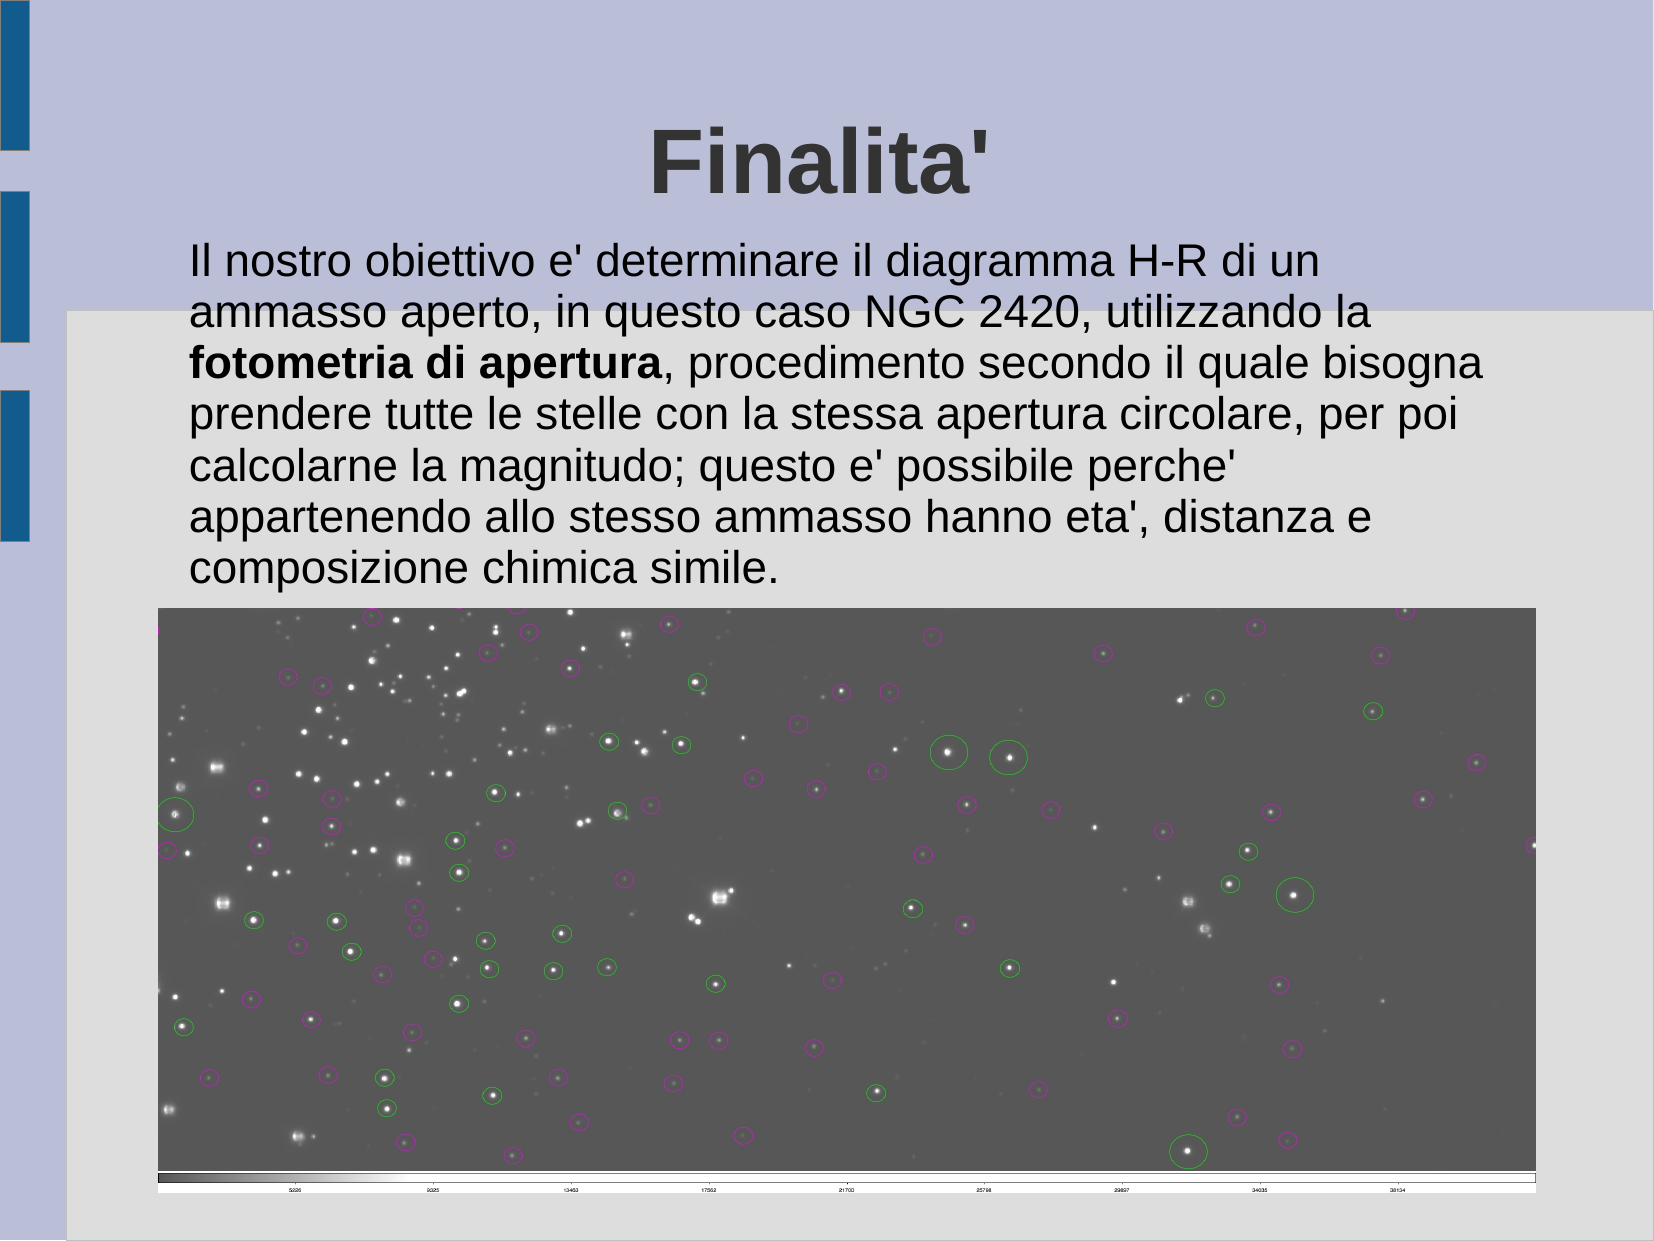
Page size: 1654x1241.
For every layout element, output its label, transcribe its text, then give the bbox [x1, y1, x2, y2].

list Il nostro obiettivo e' determinare il diagramma H-R di un ammasso aperto, in questo caso NGC 2420, utilizzando la fotometria di apertura, procedimento secondo il quale bisogna prendere tutte le stelle con la stessa apertura circolare, per poi calcolarne la magnitudo; questo e' possibile perche' appartenendo allo stesso ammasso hanno eta', distanza e composizione chimica simile. [118, 234, 1531, 1016]
picture [158, 608, 1536, 1193]
title Finalita' [114, 58, 1527, 266]
